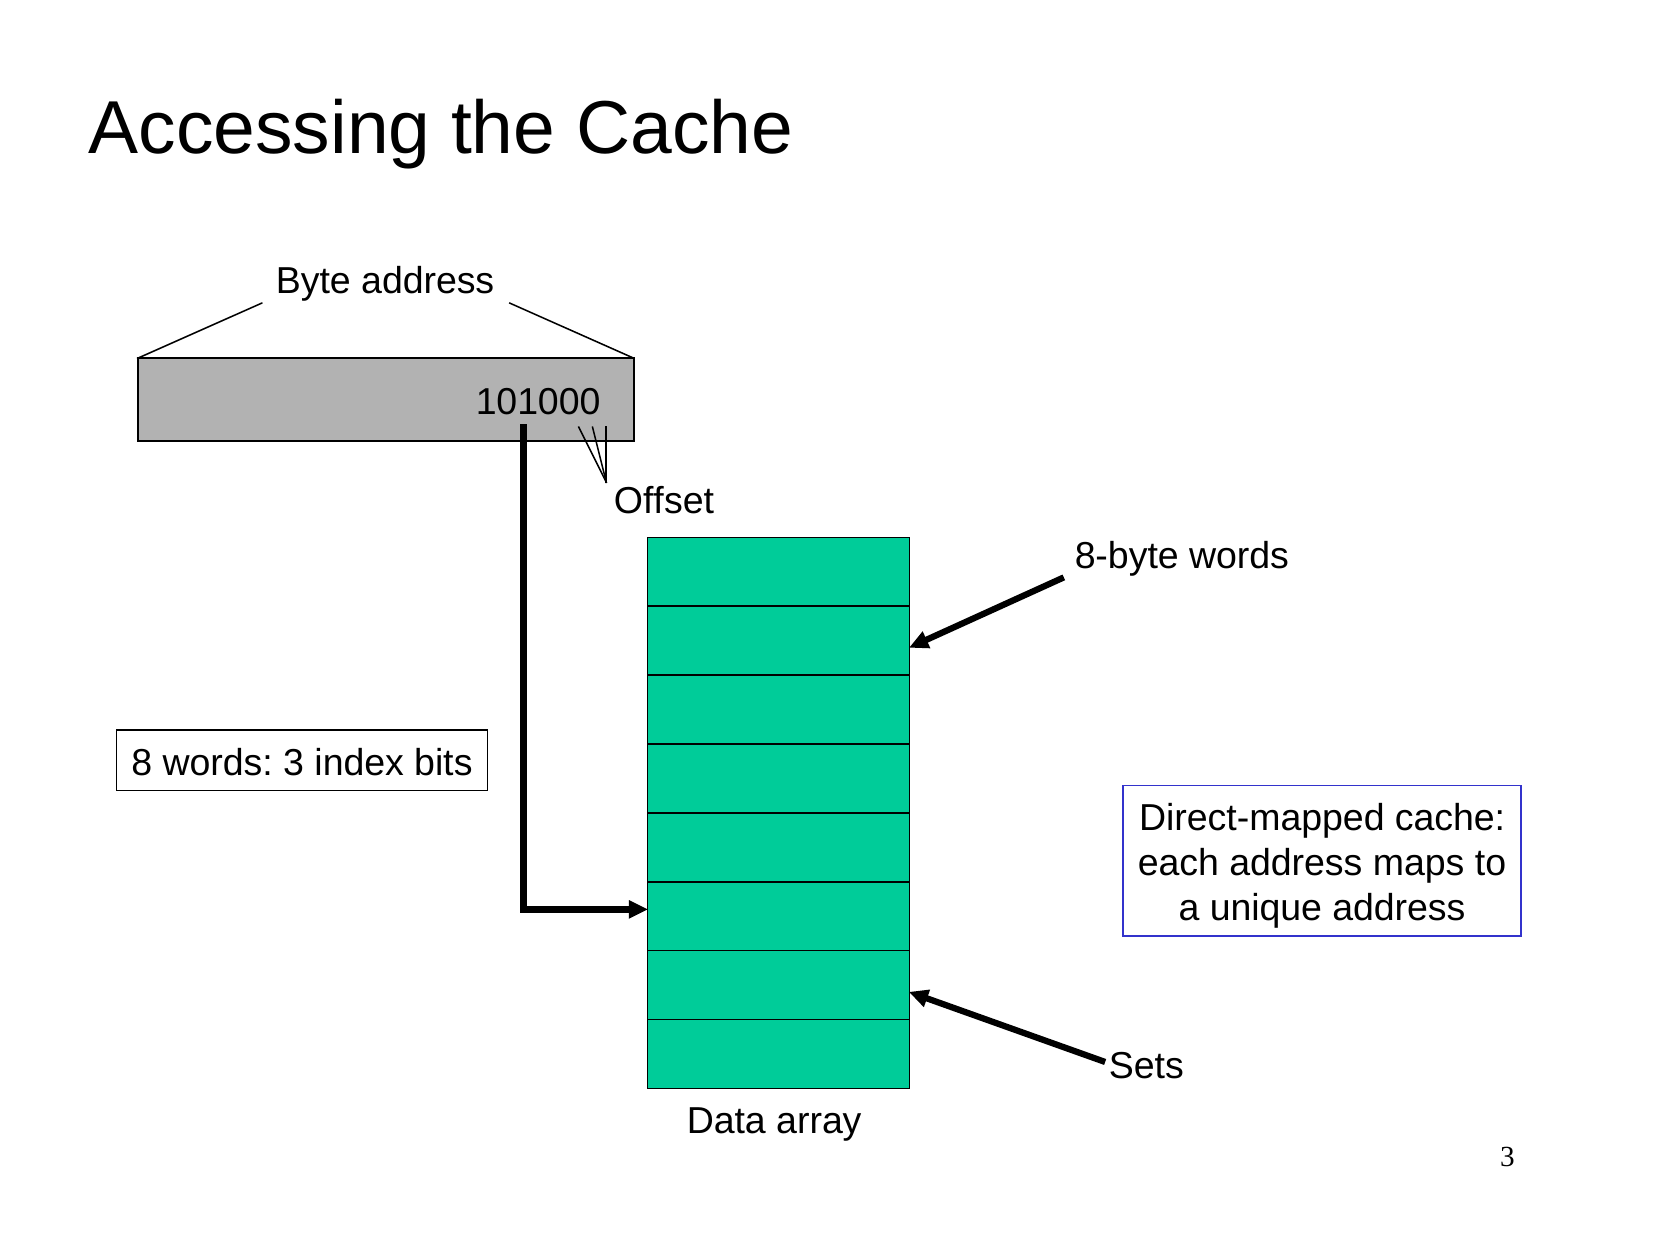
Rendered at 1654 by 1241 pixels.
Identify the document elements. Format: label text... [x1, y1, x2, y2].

text_box Data array [672, 1088, 877, 1150]
text_box <number> [1185, 1129, 1530, 1213]
text_box 8 words: 3 index bits [116, 730, 488, 791]
text_box Offset [599, 468, 730, 529]
text_box Sets [1094, 1033, 1199, 1094]
text_box Byte address [261, 247, 510, 309]
text_box Direct-mapped cache: each address maps to a unique address [1123, 785, 1522, 936]
text_box 8-byte words [1060, 523, 1305, 584]
text_box 101000 [137, 358, 634, 441]
text_box Accessing the Cache [74, 71, 809, 177]
